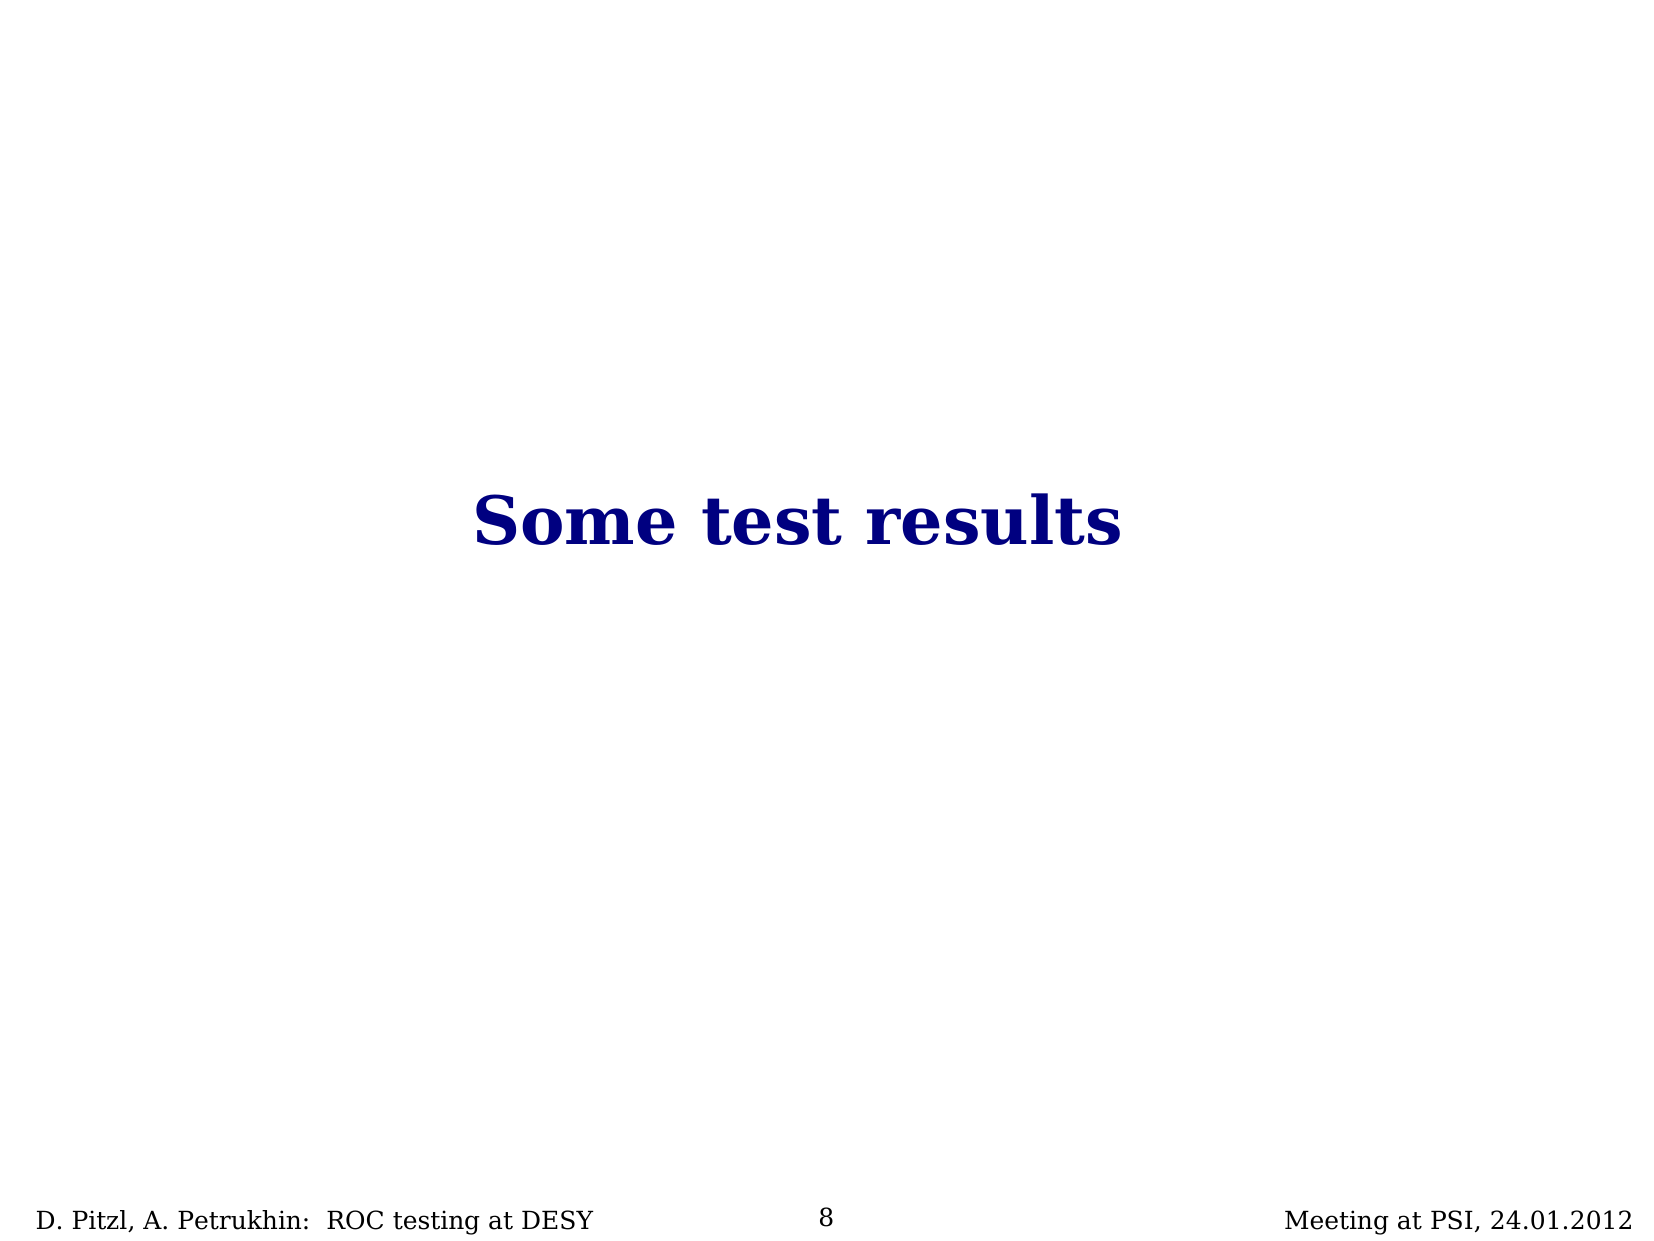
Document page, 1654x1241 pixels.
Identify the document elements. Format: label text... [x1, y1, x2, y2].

title Some test results [91, 481, 1504, 561]
